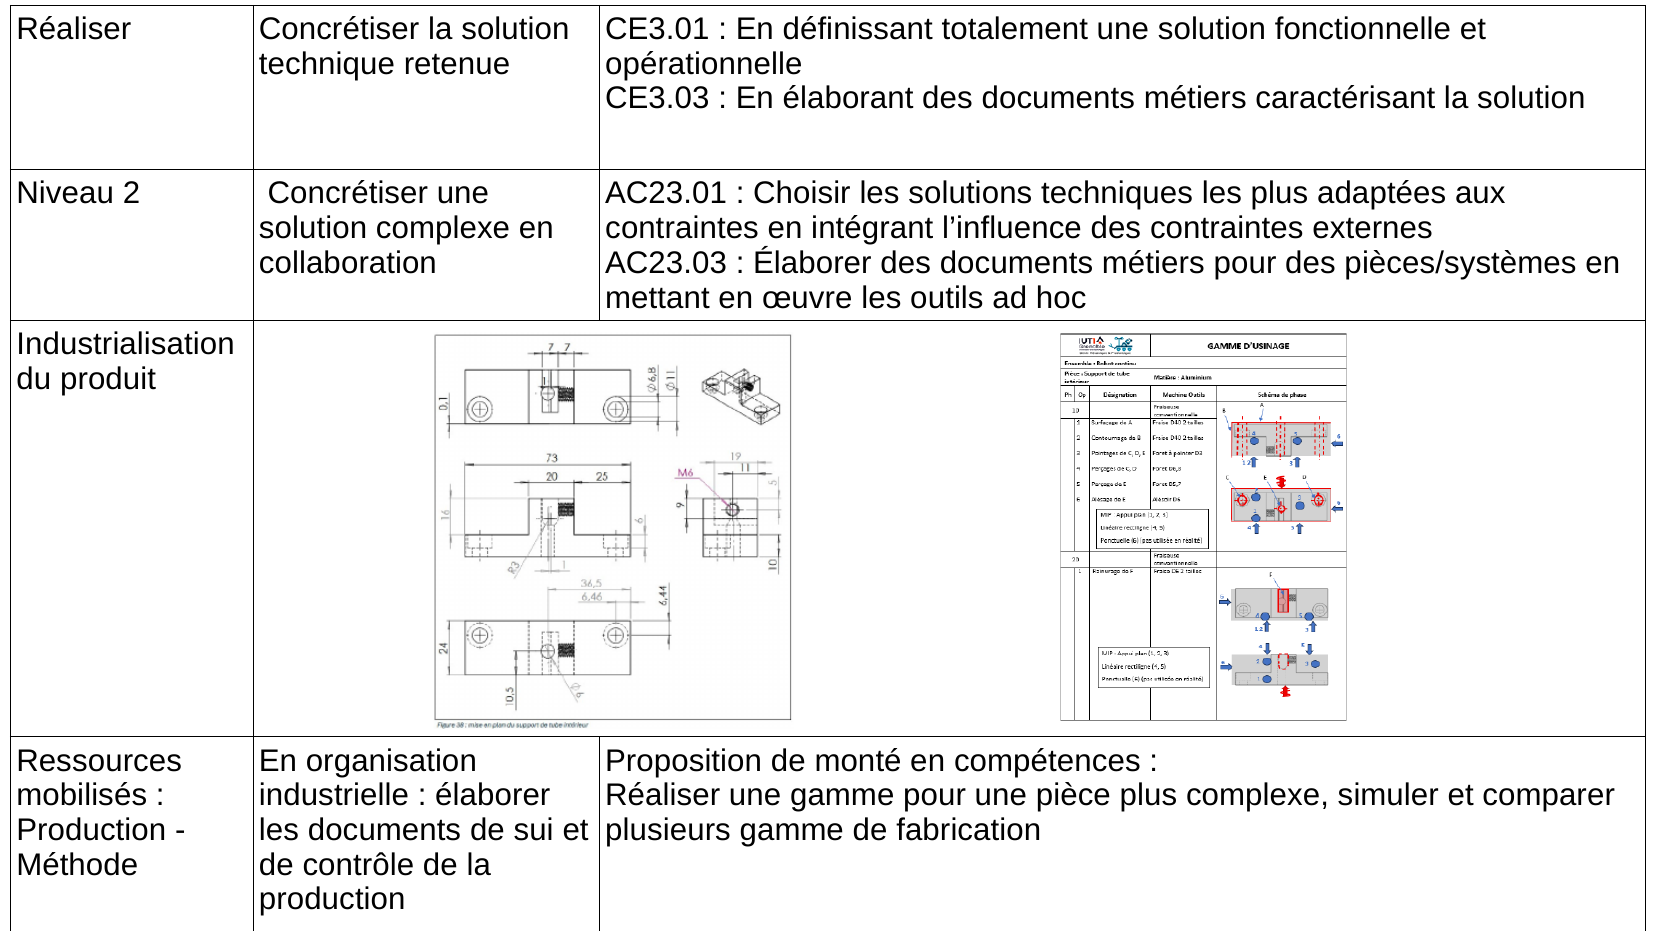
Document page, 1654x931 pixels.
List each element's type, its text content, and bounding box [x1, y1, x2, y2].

picture [1058, 331, 1349, 723]
table_cell En organisation industrielle : élaborer les documents de sui et de contrôle de la production [254, 737, 599, 931]
table_cell Niveau 2 [11, 170, 253, 320]
table_cell Ressources mobilisés : Production - Méthode [11, 737, 253, 931]
table_cell Industrialisation du produit [11, 321, 253, 736]
table_header Réaliser [11, 6, 253, 169]
table_cell [254, 321, 1645, 736]
picture [428, 327, 801, 731]
table_cell Concrétiser une solution complexe en collaboration [254, 170, 599, 320]
table_header Concrétiser la solution technique retenue [254, 6, 599, 169]
table_cell AC23.01 : Choisir les solutions techniques les plus adaptées aux contraintes en intégrant l’influence des contraintes externes AC23.03 : Élaborer des documents métiers pour des pièces/systèmes en mettant en œuvre les outils ad hoc [600, 170, 1645, 320]
table_header CE3.01 : En définissant totalement une solution fonctionnelle et opérationnelle CE3.03 : En élaborant des documents métiers caractérisant la solution [600, 6, 1645, 169]
table_cell Proposition de monté en compétences : Réaliser une gamme pour une pièce plus complexe, simuler et comparer plusieurs gamme de fabrication [600, 737, 1645, 931]
